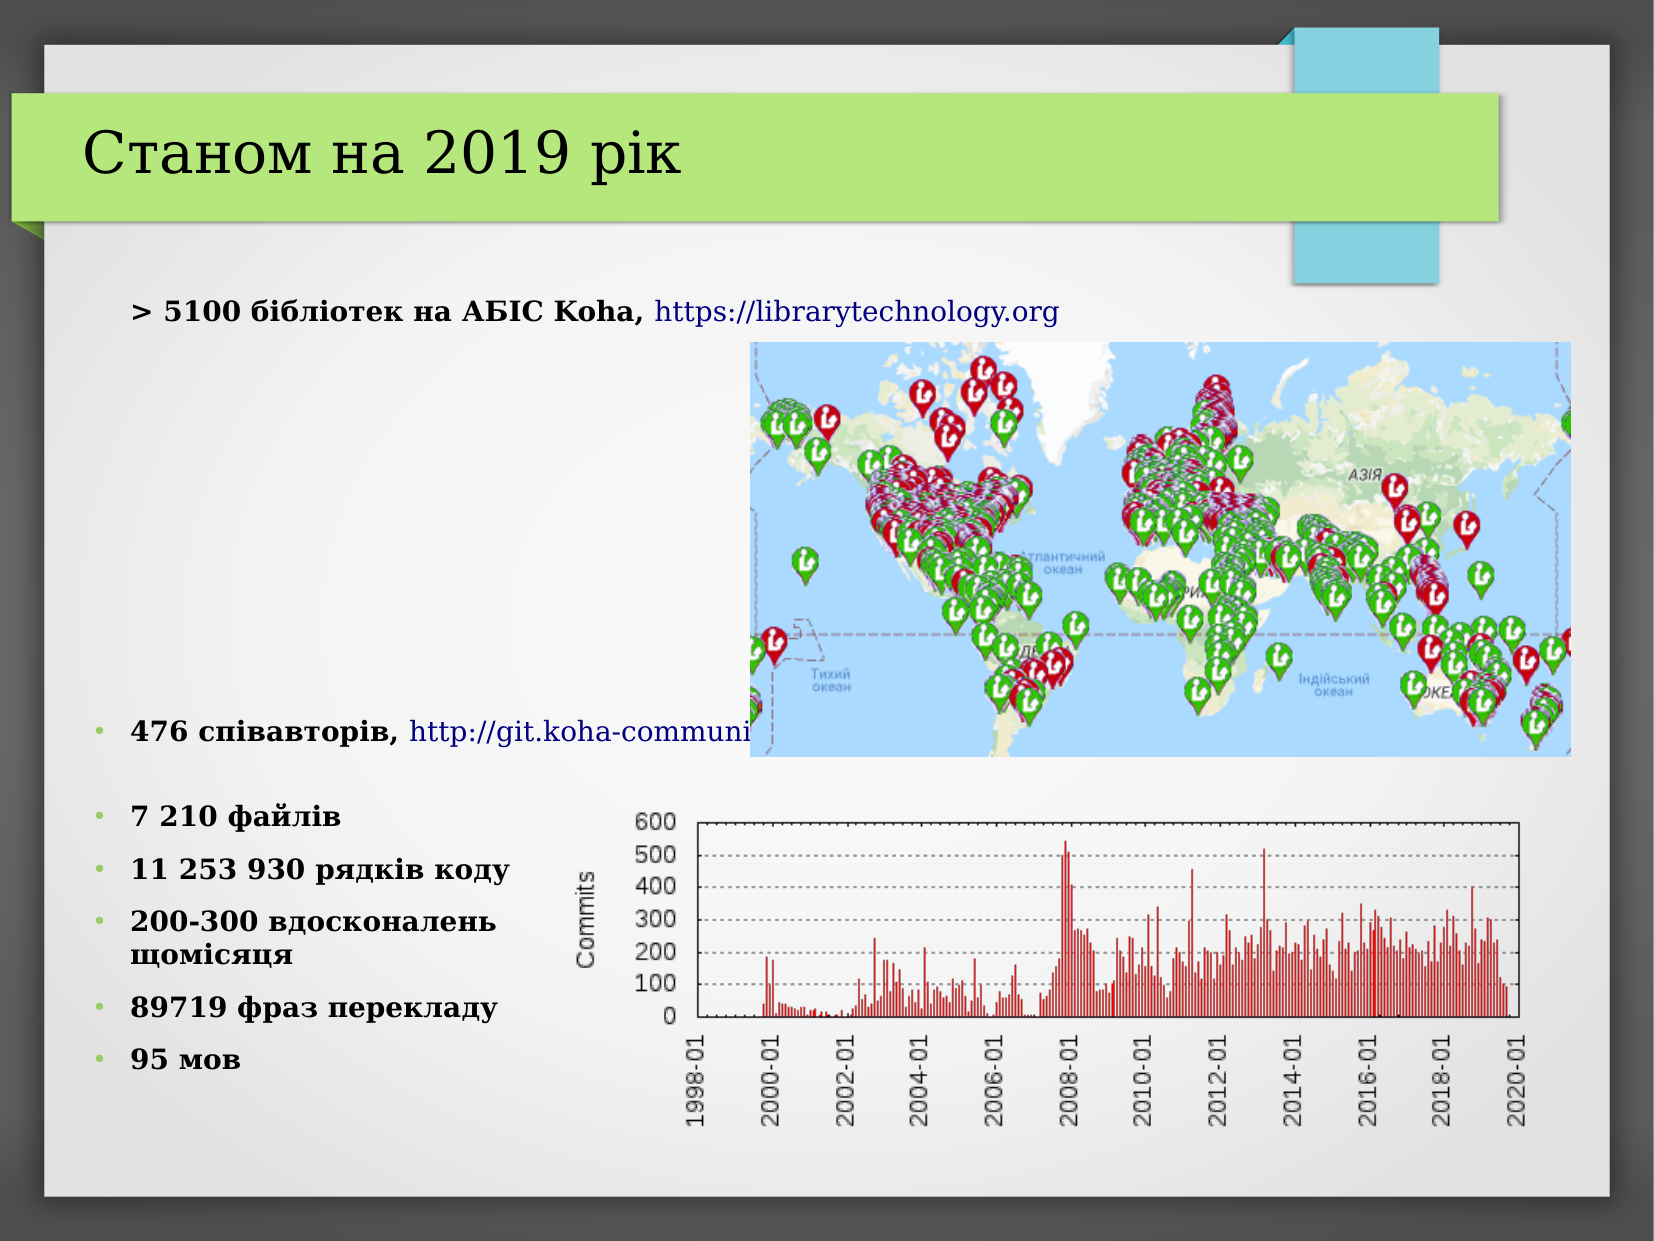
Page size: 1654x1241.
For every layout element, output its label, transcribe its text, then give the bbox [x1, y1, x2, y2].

list > 5100 бібліотек на АБІС Koha, https://librarytechnology.org 476 співавторів, http://git.koha-community.org/stats/koha-master/authors.html 7 210 файлів 11 253 930 рядків коду 200-300 вдосконалень щомісяця 89719 фраз перекладу 95 мов [82, 295, 1571, 1146]
title Станом на 2019 рік [82, 94, 1264, 213]
picture [0, 0, 1654, 1241]
